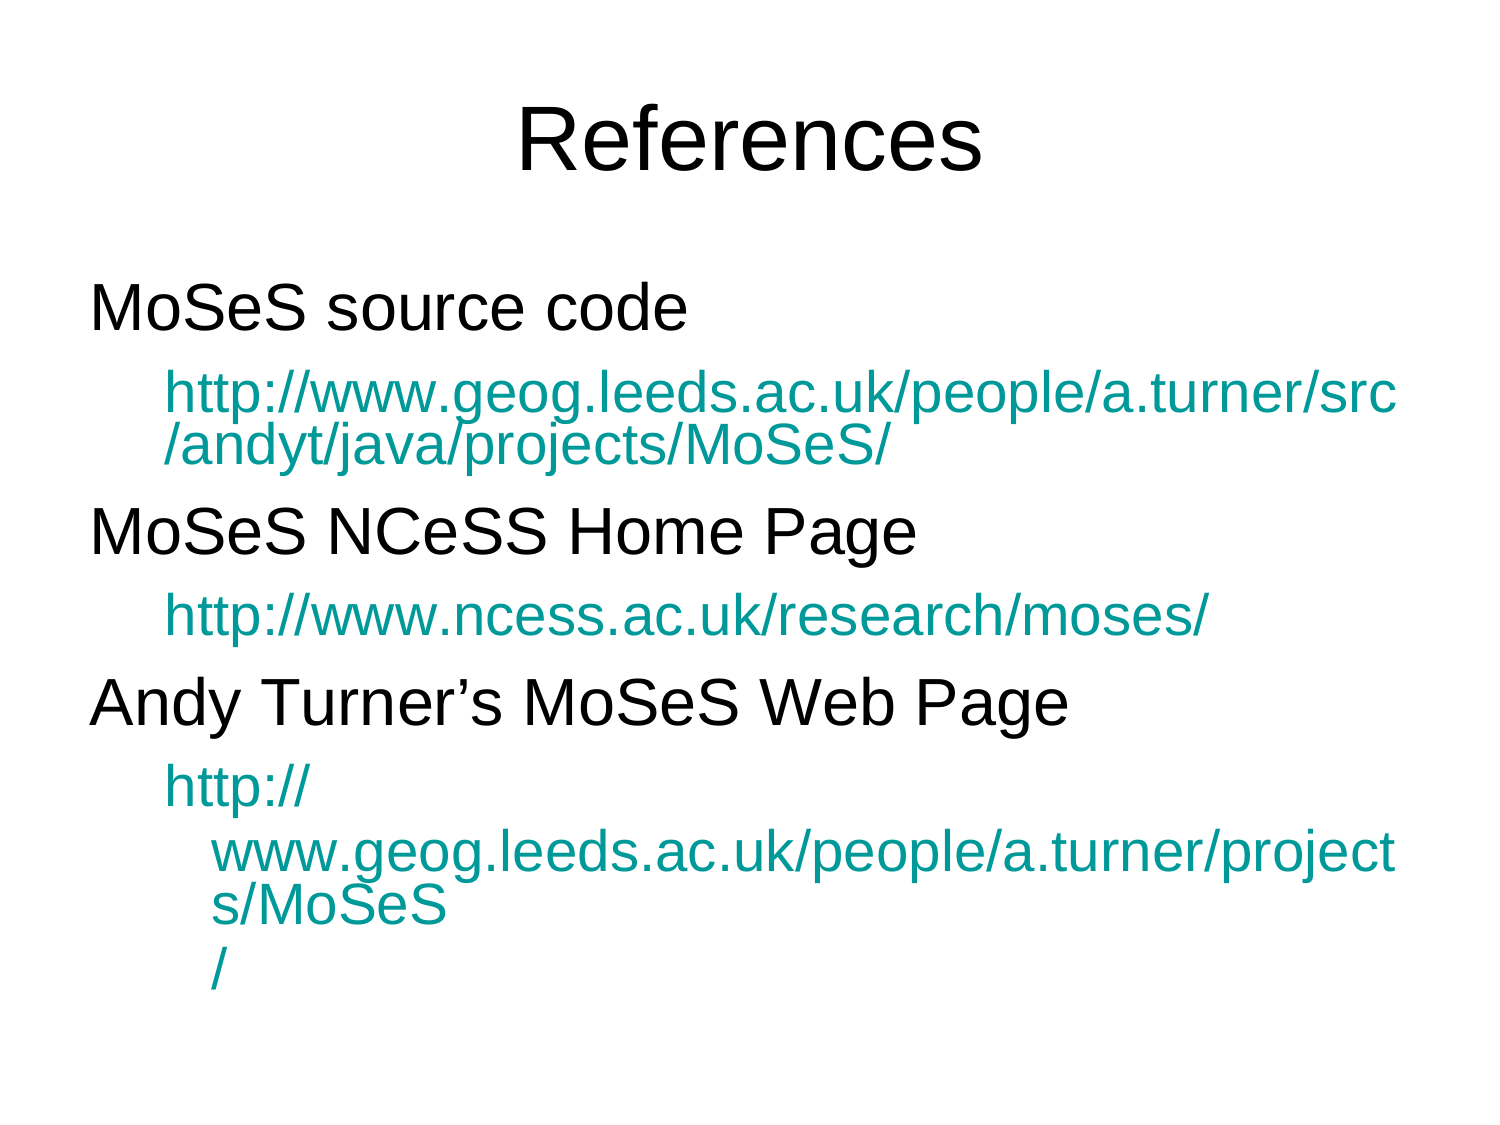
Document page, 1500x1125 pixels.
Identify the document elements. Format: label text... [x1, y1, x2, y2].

list MoSeS source code http://www.geog.leeds.ac.uk/people/a.turner/src/andyt/java/projects/MoSeS/ MoSeS NCeSS Home Page http://www.ncess.ac.uk/research/moses/ Andy Turner’s MoSeS Web Page http://www.geog.leeds.ac.uk/people/a.turner/projects/MoSeS/ [75, 262, 1426, 1006]
title References [75, 45, 1426, 233]
